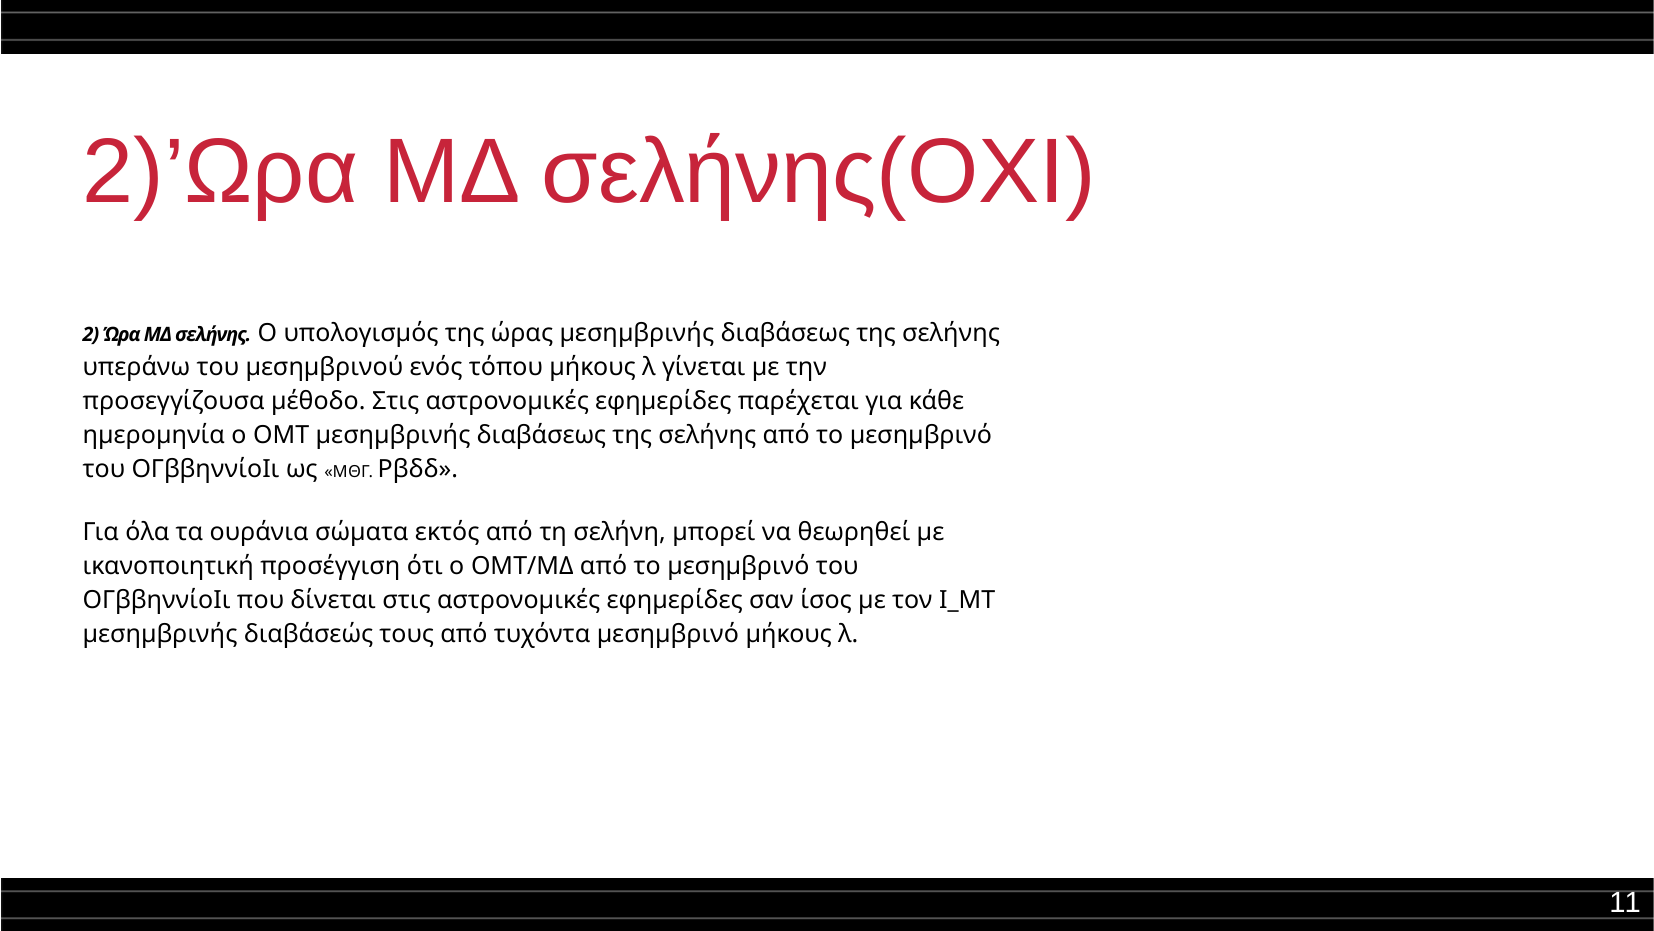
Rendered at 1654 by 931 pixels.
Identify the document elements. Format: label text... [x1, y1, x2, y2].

picture [1, 878, 1654, 931]
title 2)’Ωρα ΜΔ σελήνης(ΟΧΙ) [82, 92, 1571, 249]
picture [1, 0, 1654, 54]
list 2) Ώρα ΜΔ σελήνης. Ο υπολογισμός της ώρας μεσημβρινής διαβάσεως της σελήνης υπεράνω του μεσημβρινού ενός τόπου μήκους λ γίνεται με την προσεγγίζουσα μέθοδο. Στις αστρονομικές εφημερίδες παρέχεται για κάθε ημερομηνία ο ΟΜΤ μεσημβρινής διαβάσεως της σελήνης από το μεσημβρινό του ΟΓββηννίοΙι ως «Μθγ. Ρβδδ». Για όλα τα ουράνια σώματα εκτός από τη σελήνη, μπορεί να θεωρηθεί με ικανοποιητική προσέγγιση ότι ο ΟΜΤ/ΜΔ από το μεσημβρινό του ΟΓββηννίοΙι που δίνεται στις αστρονομικές εφημερίδες σαν ίσος με τον Ι_ΜΤ μεσημβρινής διαβάσεώς τους από τυχόντα μεσημβρινό μήκους λ. [82, 271, 1013, 826]
